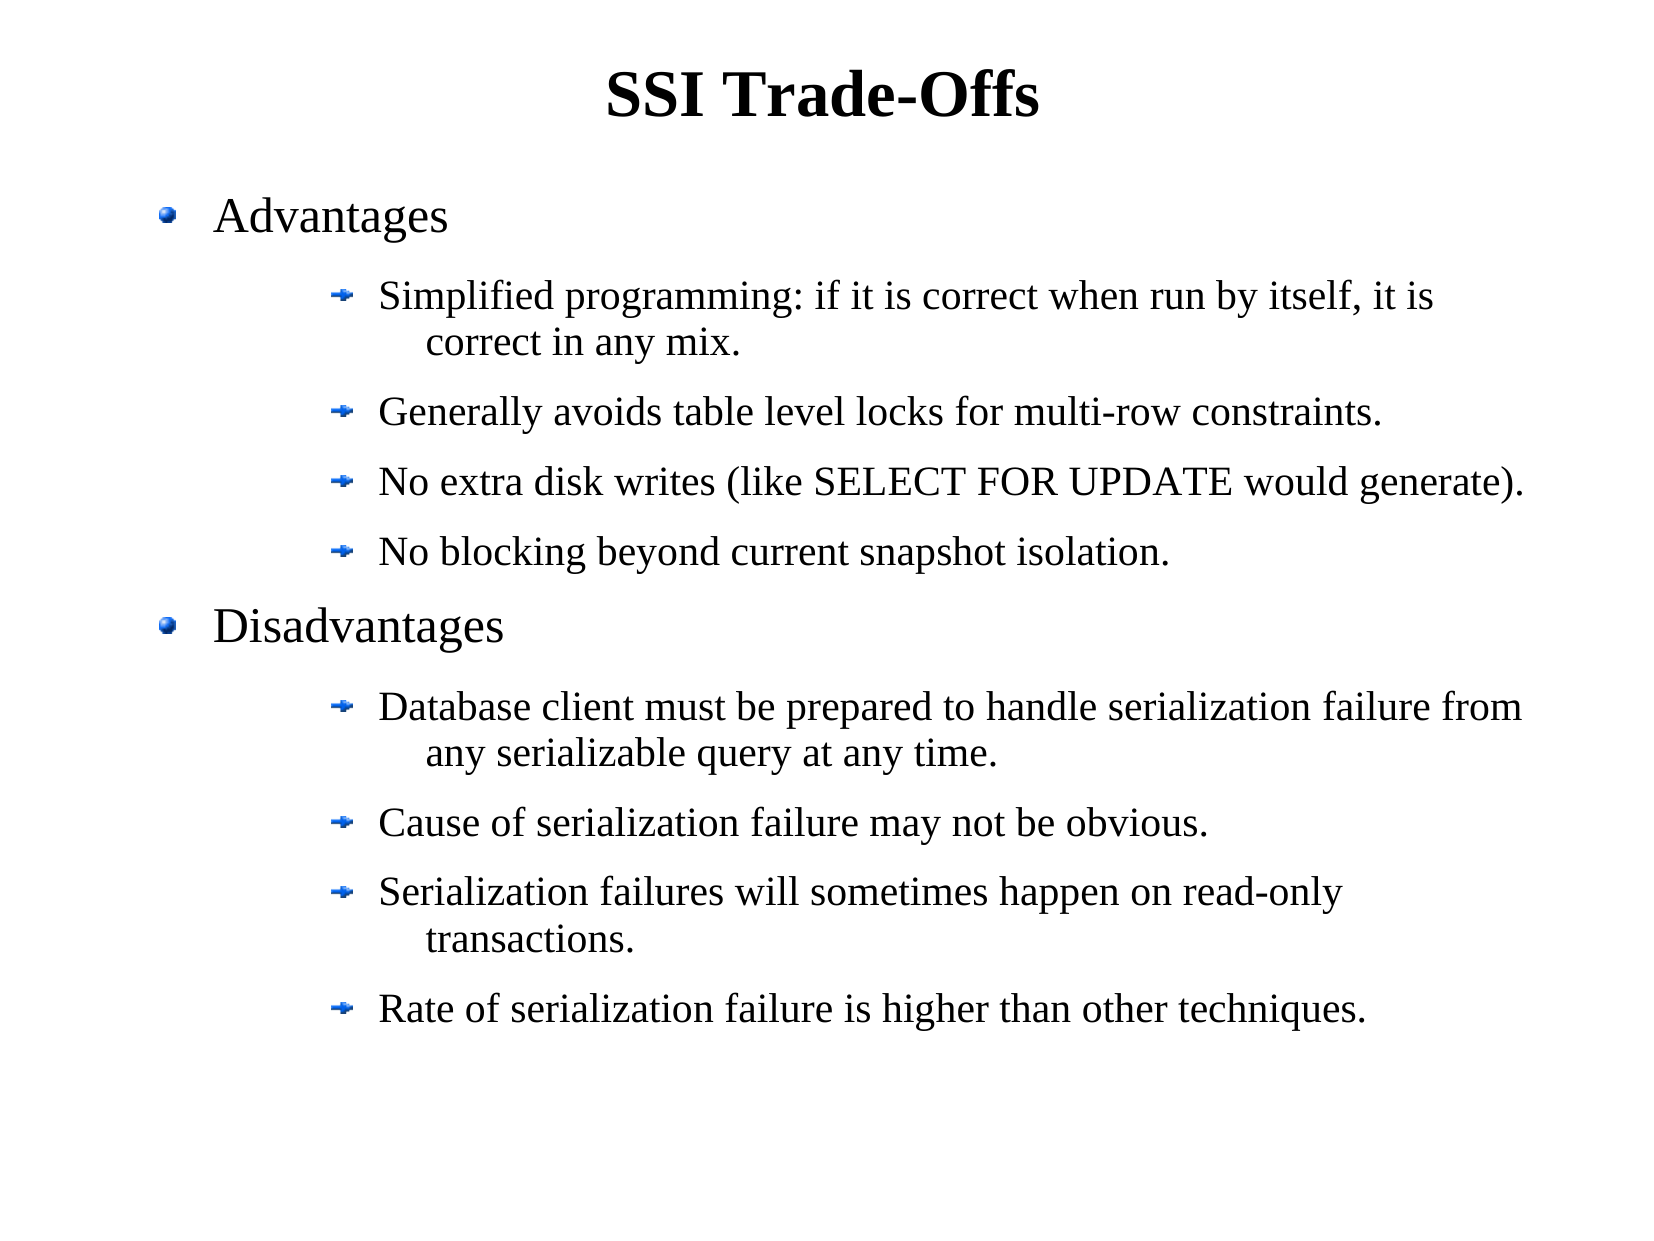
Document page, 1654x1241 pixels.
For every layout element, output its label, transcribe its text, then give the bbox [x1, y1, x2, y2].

list Advantages Simplified programming: if it is correct when run by itself, it is correct in any mix. Generally avoids table level locks for multi-row constraints. No extra disk writes (like SELECT FOR UPDATE would generate). No blocking beyond current snapshot isolation. Disadvantages Database client must be prepared to handle serialization failure from any serializable query at any time. Cause of serialization failure may not be obvious. Serialization failures will sometimes happen on read-only transactions. Rate of serialization failure is higher than other techniques. [142, 187, 1536, 1163]
title SSI Trade-Offs [112, 37, 1535, 151]
